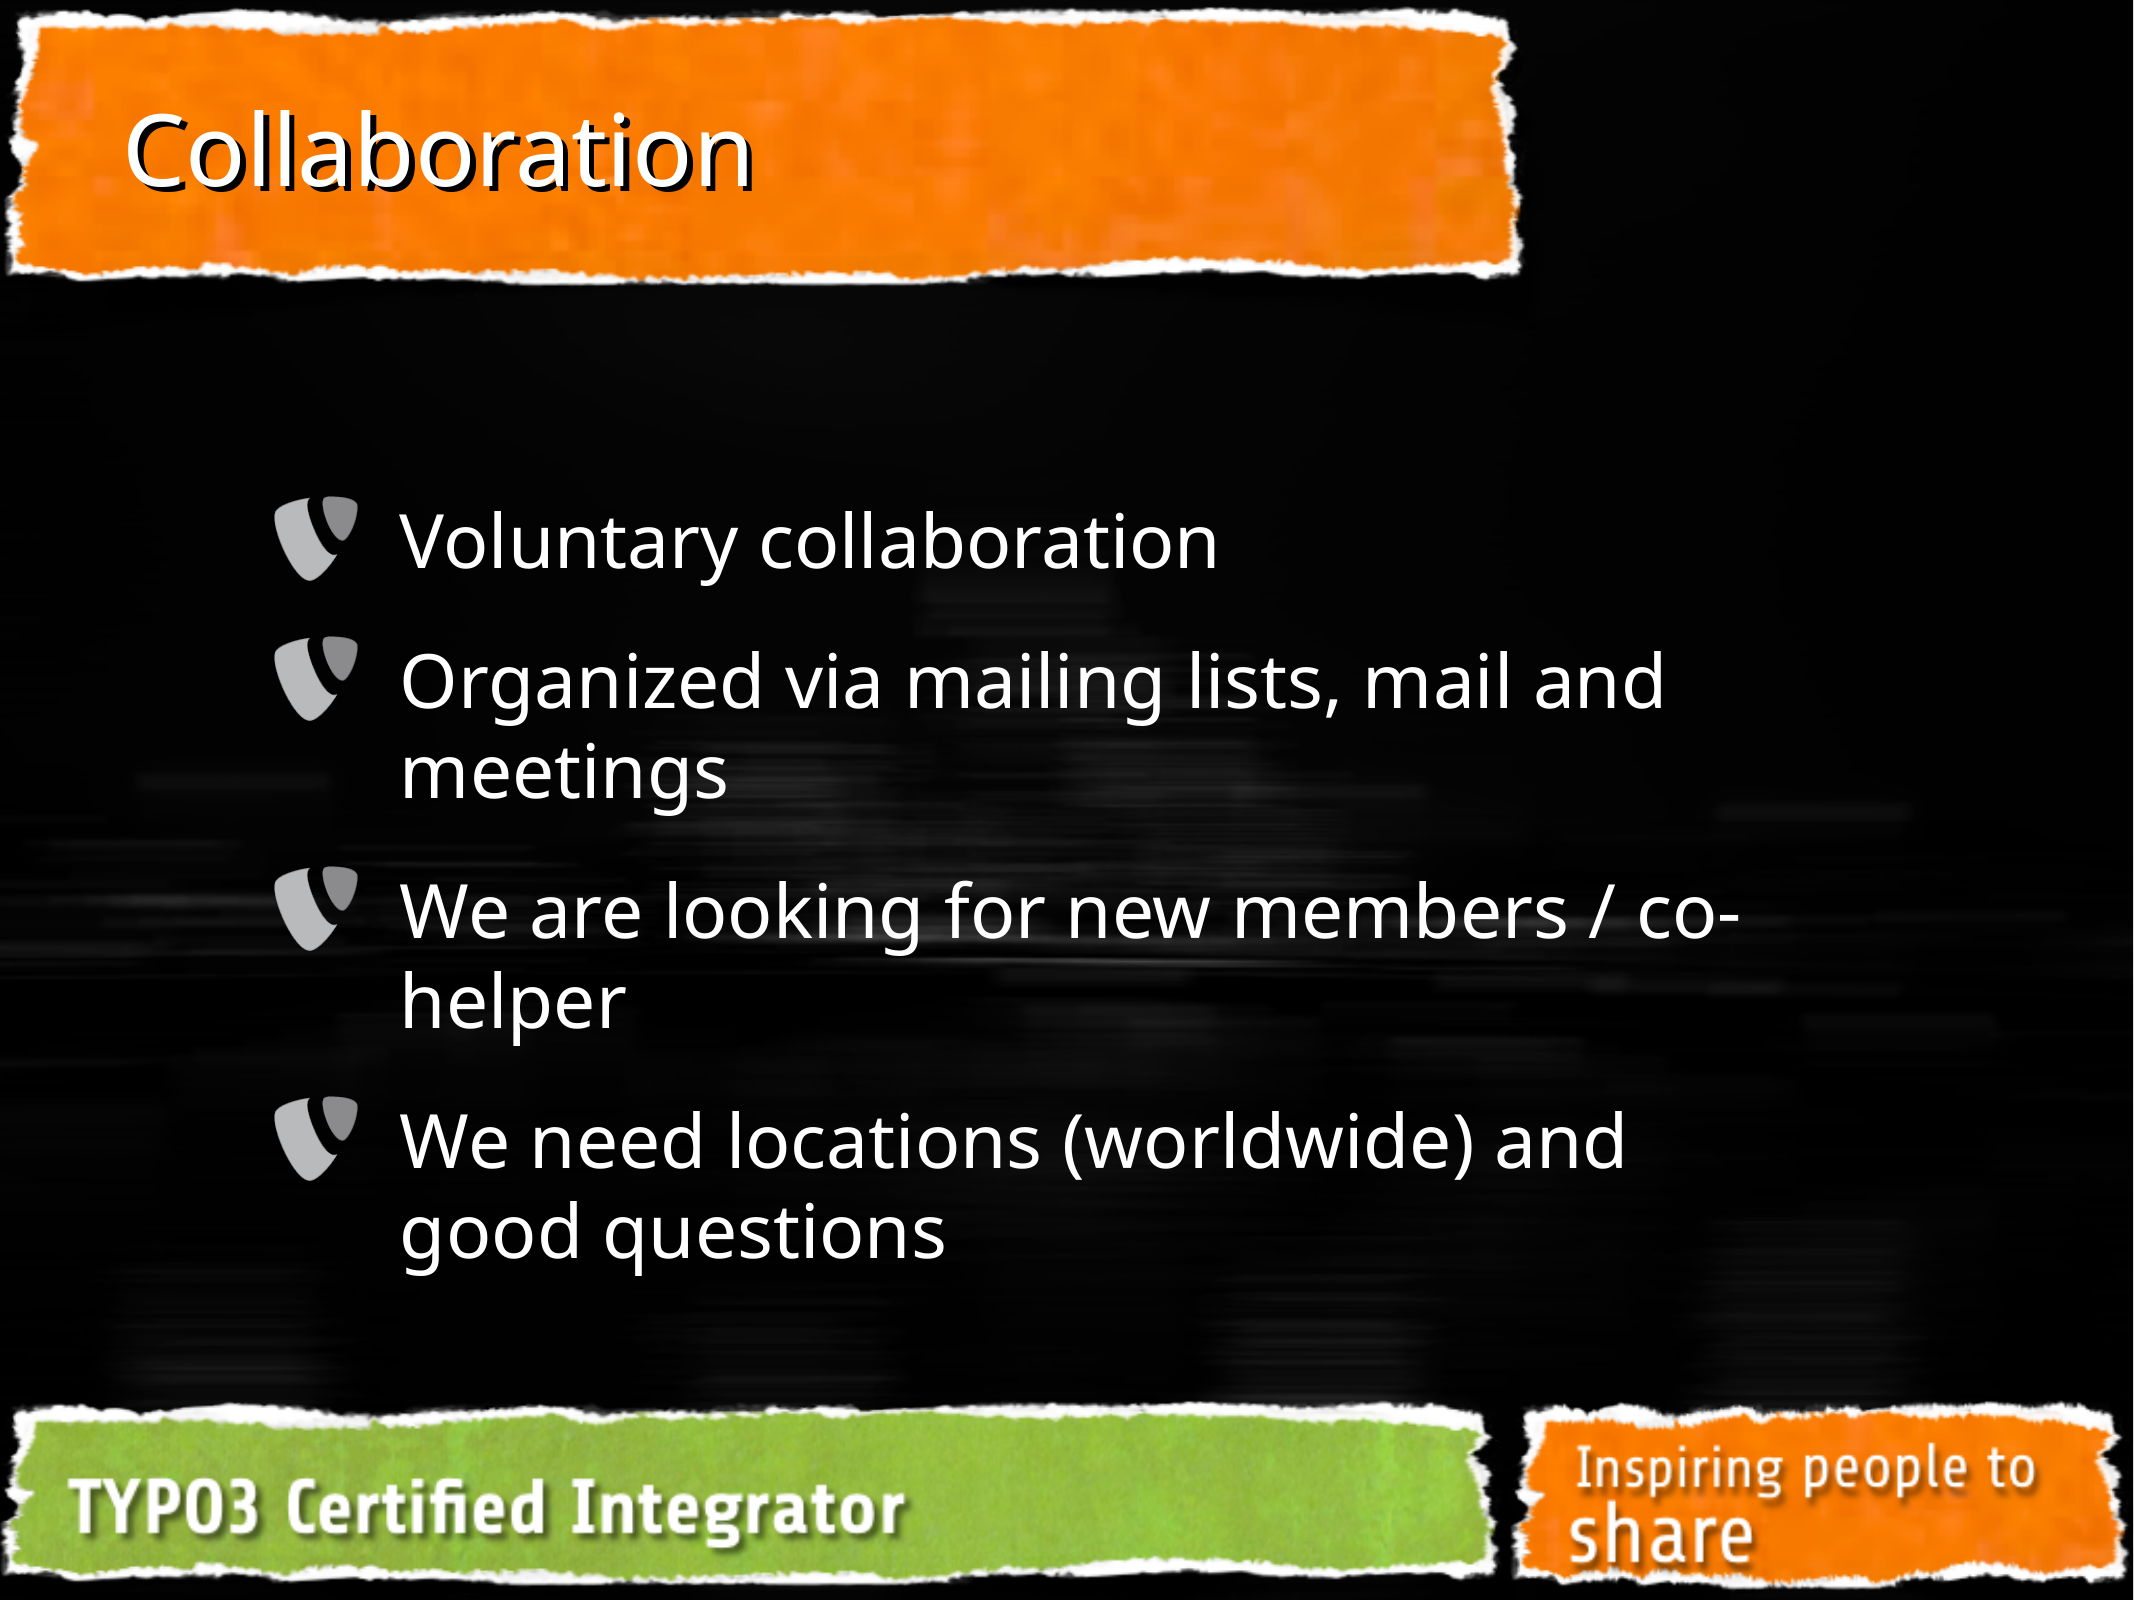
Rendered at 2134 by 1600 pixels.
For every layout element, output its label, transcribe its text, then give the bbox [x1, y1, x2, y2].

list Voluntary collaboration Organized via mailing lists, mail and meetings We are looking for new members / co-helper We need locations (worldwide) and good questions [168, 439, 1942, 1253]
picture [0, 0, 2134, 1600]
title Collaboration [114, 74, 1453, 215]
